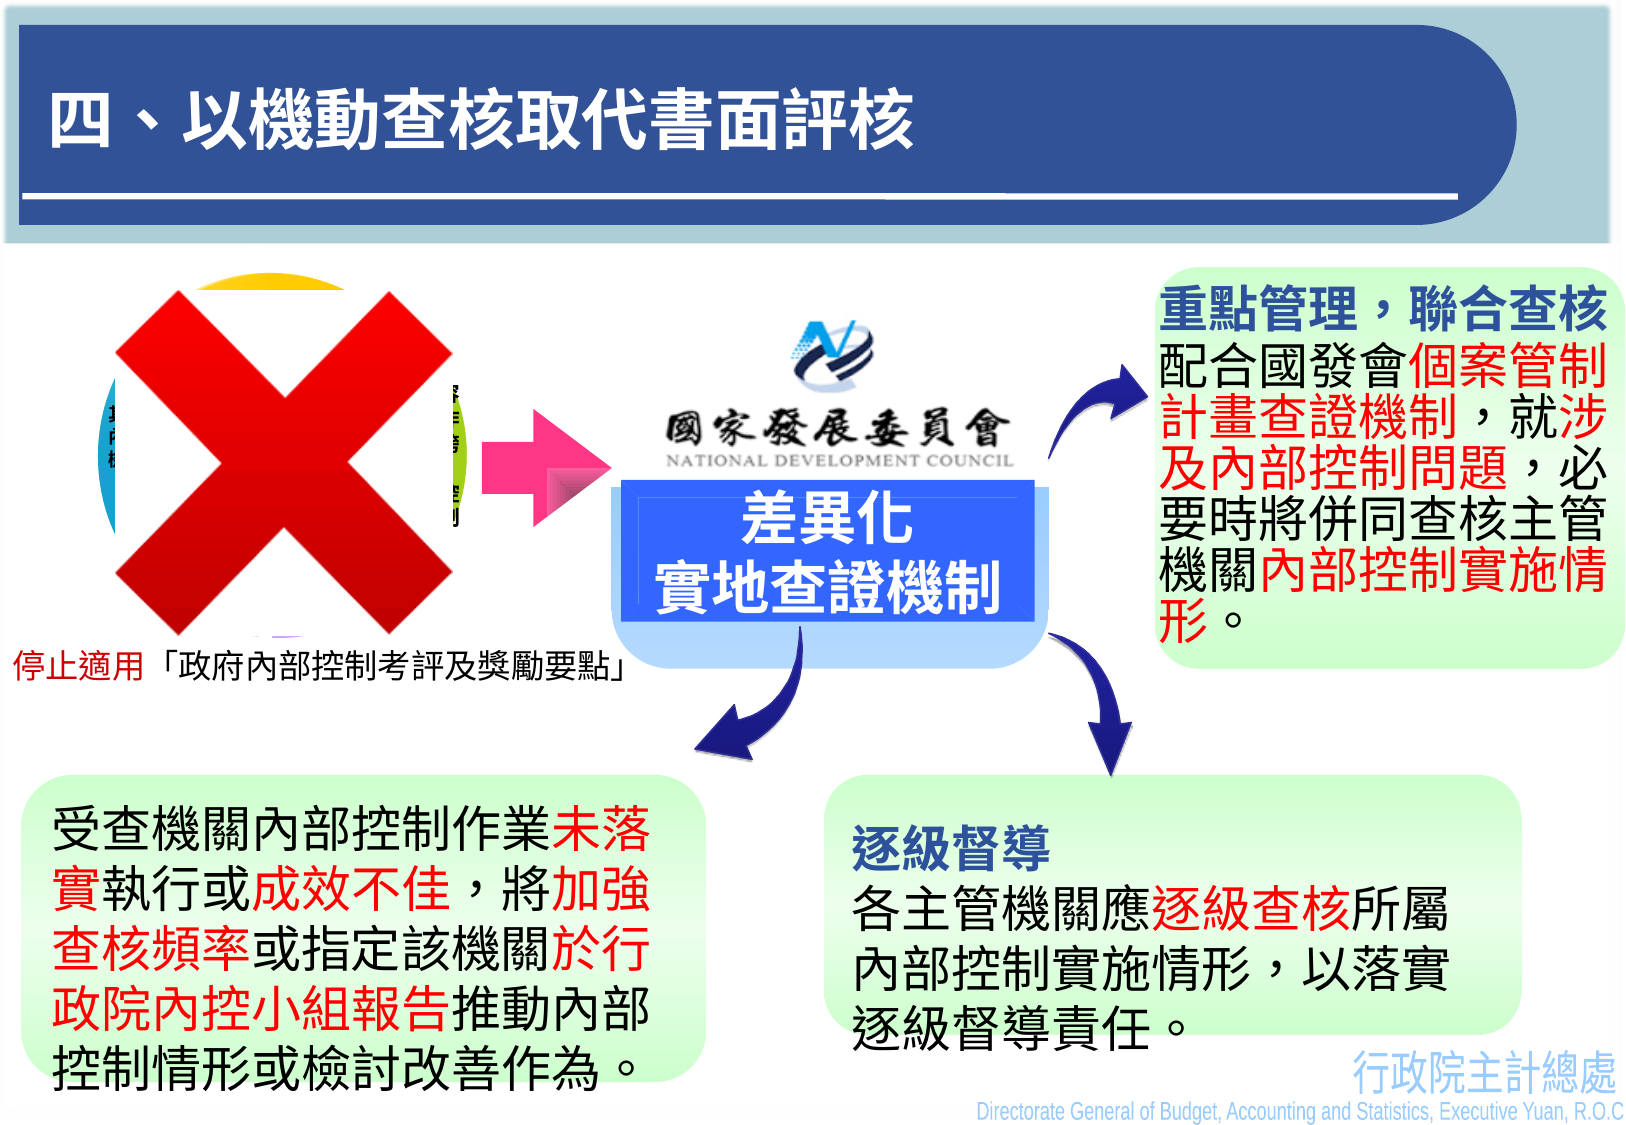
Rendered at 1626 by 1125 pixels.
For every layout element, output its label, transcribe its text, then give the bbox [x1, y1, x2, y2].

text_box 差異化 實地查證機制 [621, 479, 1035, 622]
text_box [931, 1011, 939, 1022]
text_box 停止適用「政府內部控制考評及獎勵要點」 [0, 645, 751, 692]
text_box [611, 487, 1049, 760]
text_box [1171, 1023, 1181, 1033]
list 重點管理，聯合查核 配合國發會個案管制計畫查證機制，就涉及內部控制問題，必要時將併同查核主管機關內部控制實施情形。 [1143, 278, 1625, 658]
text_box [933, 1025, 943, 1035]
text_box [824, 633, 1522, 1035]
text_box [1170, 658, 1610, 669]
picture [68, 243, 470, 645]
text_box [1048, 364, 1148, 459]
picture [600, 302, 1079, 487]
text_box [481, 408, 612, 528]
title 四、以機動查核取代書面評核 [32, 42, 1458, 193]
text_box 逐級督導 各主管機關應逐級查核所屬內部控制實施情形，以落實逐級督導責任。 [836, 810, 1486, 1000]
text_box 受查機關內部控制作業未落實執行或成效不佳，將加強查核頻率或指定該機關於行政院內控小組報告推動內部控制情形或檢討改善作為。 [21, 774, 707, 1083]
text_box [1008, 1030, 1022, 1035]
text_box [1169, 267, 1611, 278]
